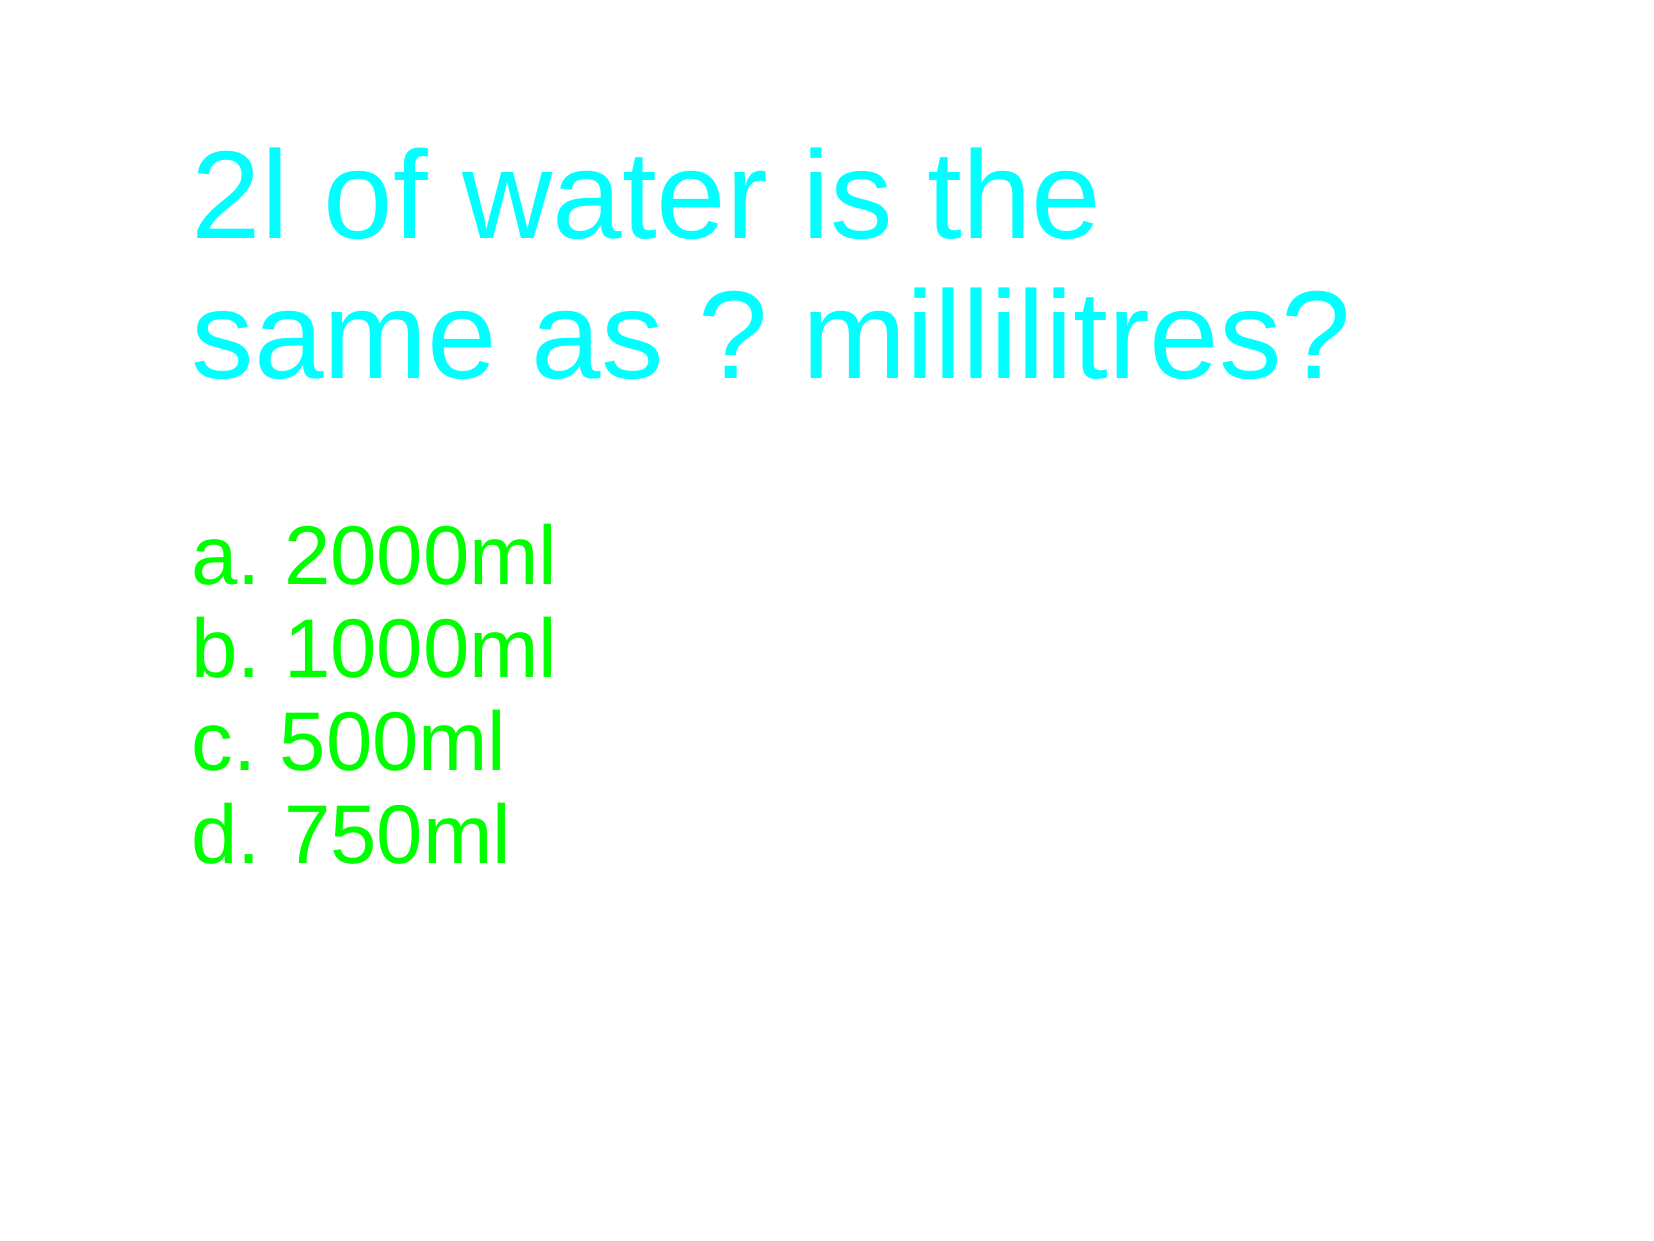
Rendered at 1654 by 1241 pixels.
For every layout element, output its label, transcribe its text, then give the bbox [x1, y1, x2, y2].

text_box 2l of water is the same as ? millilitres? [177, 118, 1418, 413]
text_box a. 2000ml b. 1000ml c. 500ml d. 750ml [177, 501, 1506, 889]
